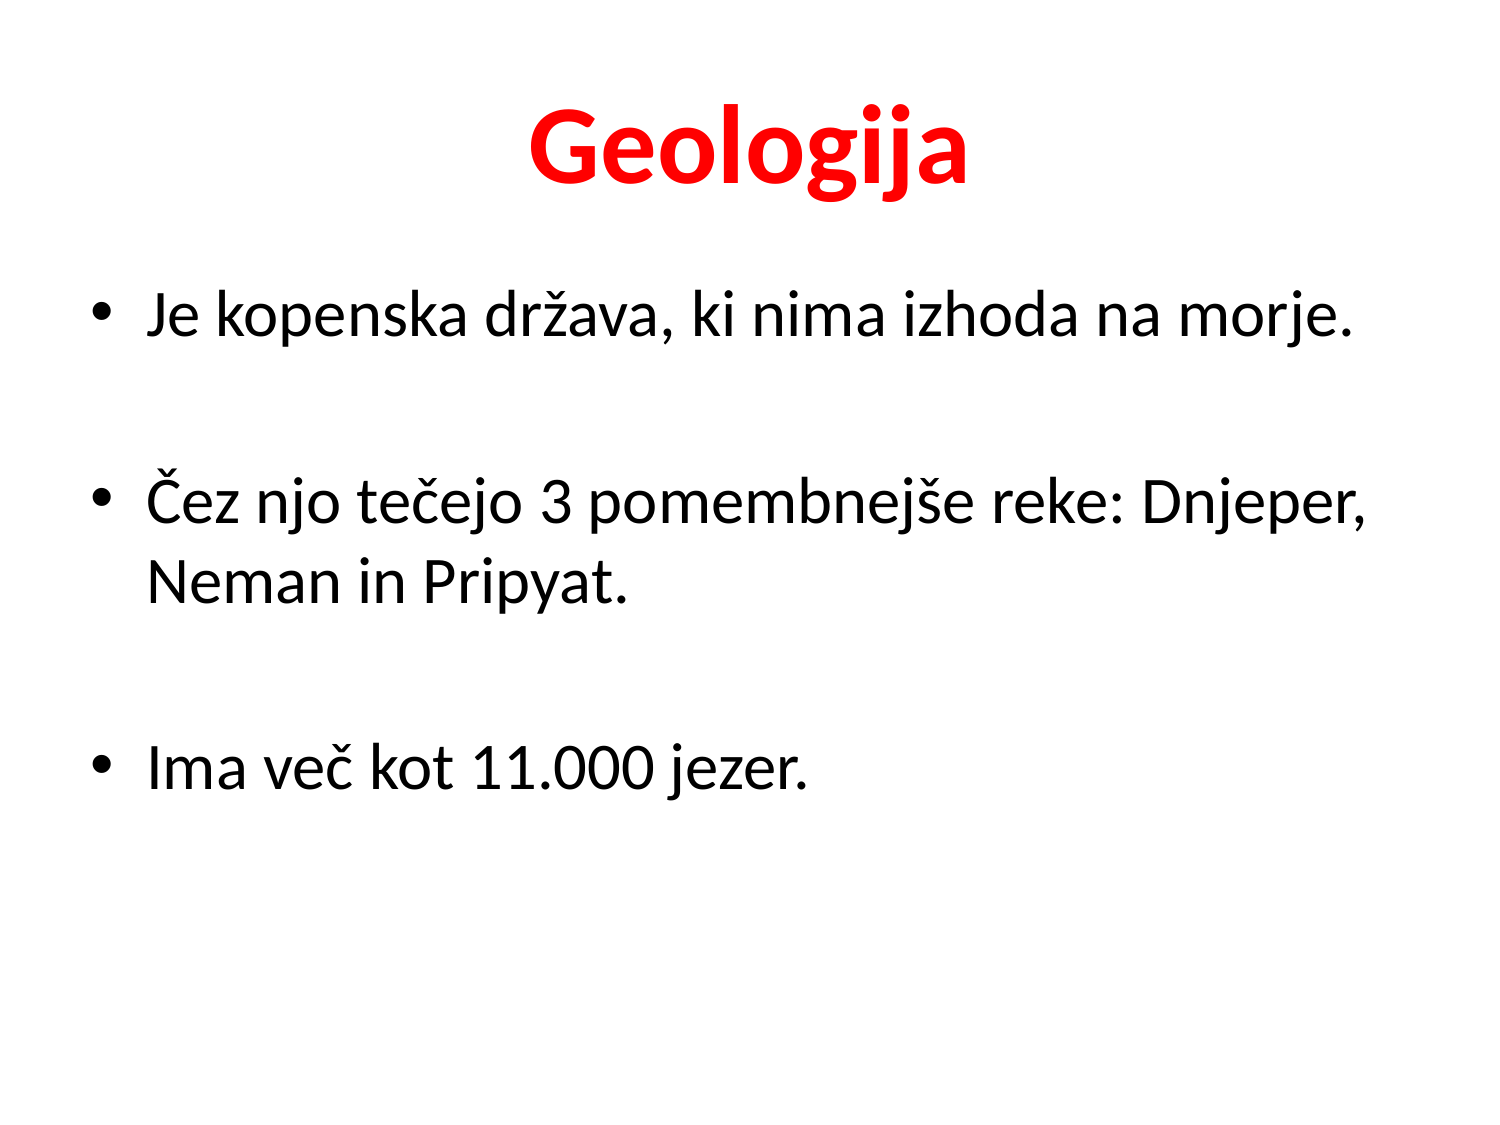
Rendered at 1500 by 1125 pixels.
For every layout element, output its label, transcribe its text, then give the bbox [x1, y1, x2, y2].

list Je kopenska država, ki nima izhoda na morje. Čez njo tečejo 3 pomembnejše reke: Dnjeper, Neman in Pripyat. Ima več kot 11.000 jezer. [75, 262, 1425, 1005]
title Geologija [75, 45, 1425, 233]
